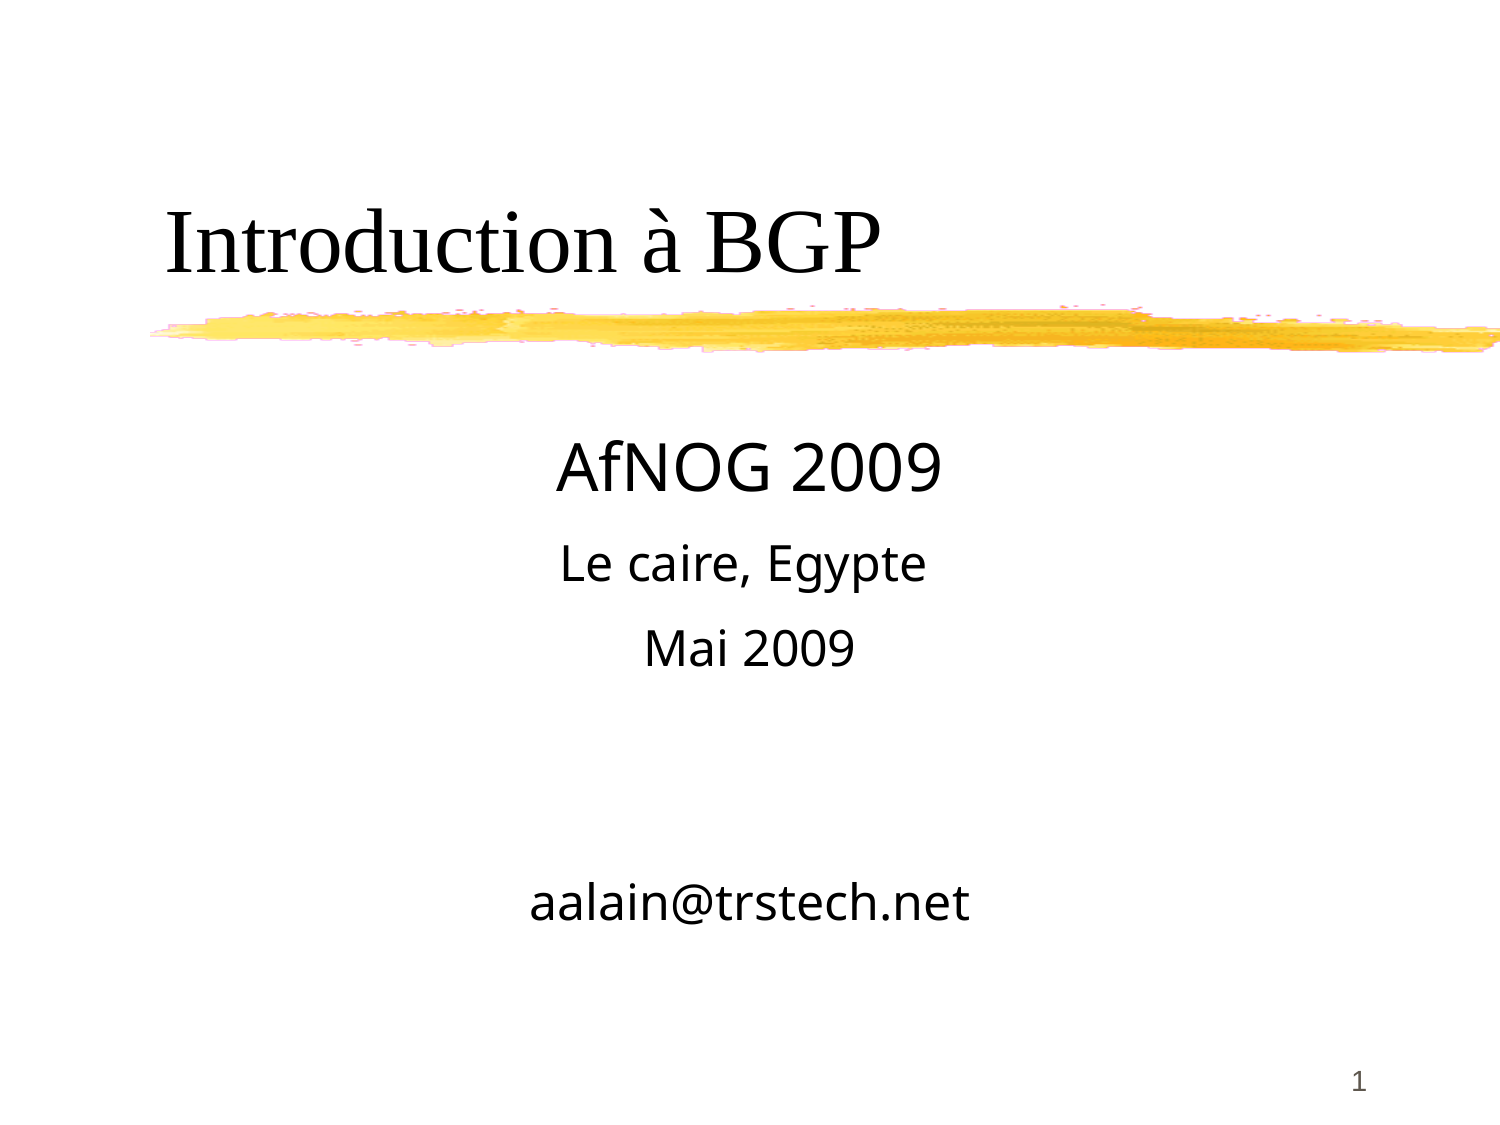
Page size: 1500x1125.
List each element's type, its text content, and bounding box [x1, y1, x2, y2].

title Introduction à BGP [149, 112, 1417, 300]
picture [150, 299, 1500, 363]
subtitle AfNOG 2009 Le caire, Egypte Mai 2009 aalain@trstech.net [225, 412, 1276, 1085]
